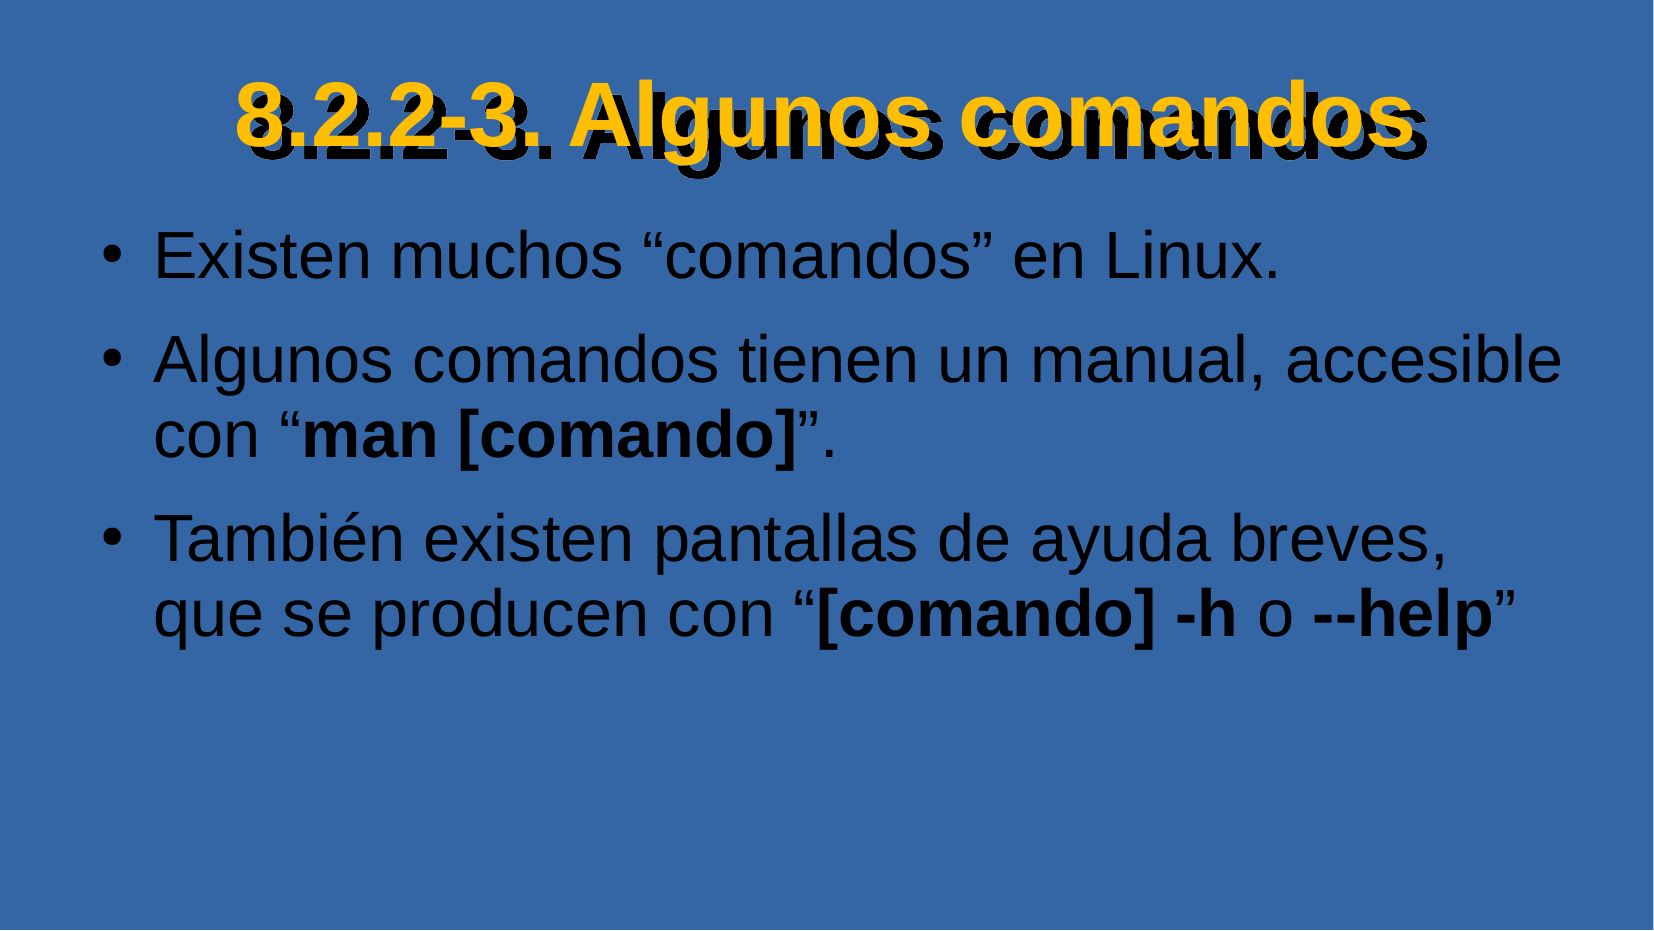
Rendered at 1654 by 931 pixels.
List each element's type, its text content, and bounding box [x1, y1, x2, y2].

title 8.2.2-3. Algunos comandos [82, 37, 1571, 193]
list Existen muchos “comandos” en Linux. Algunos comandos tienen un manual, accesible con “man [comando]”. También existen pantallas de ayuda breves, que se producen con “[comando] -h o --help” [82, 217, 1571, 758]
